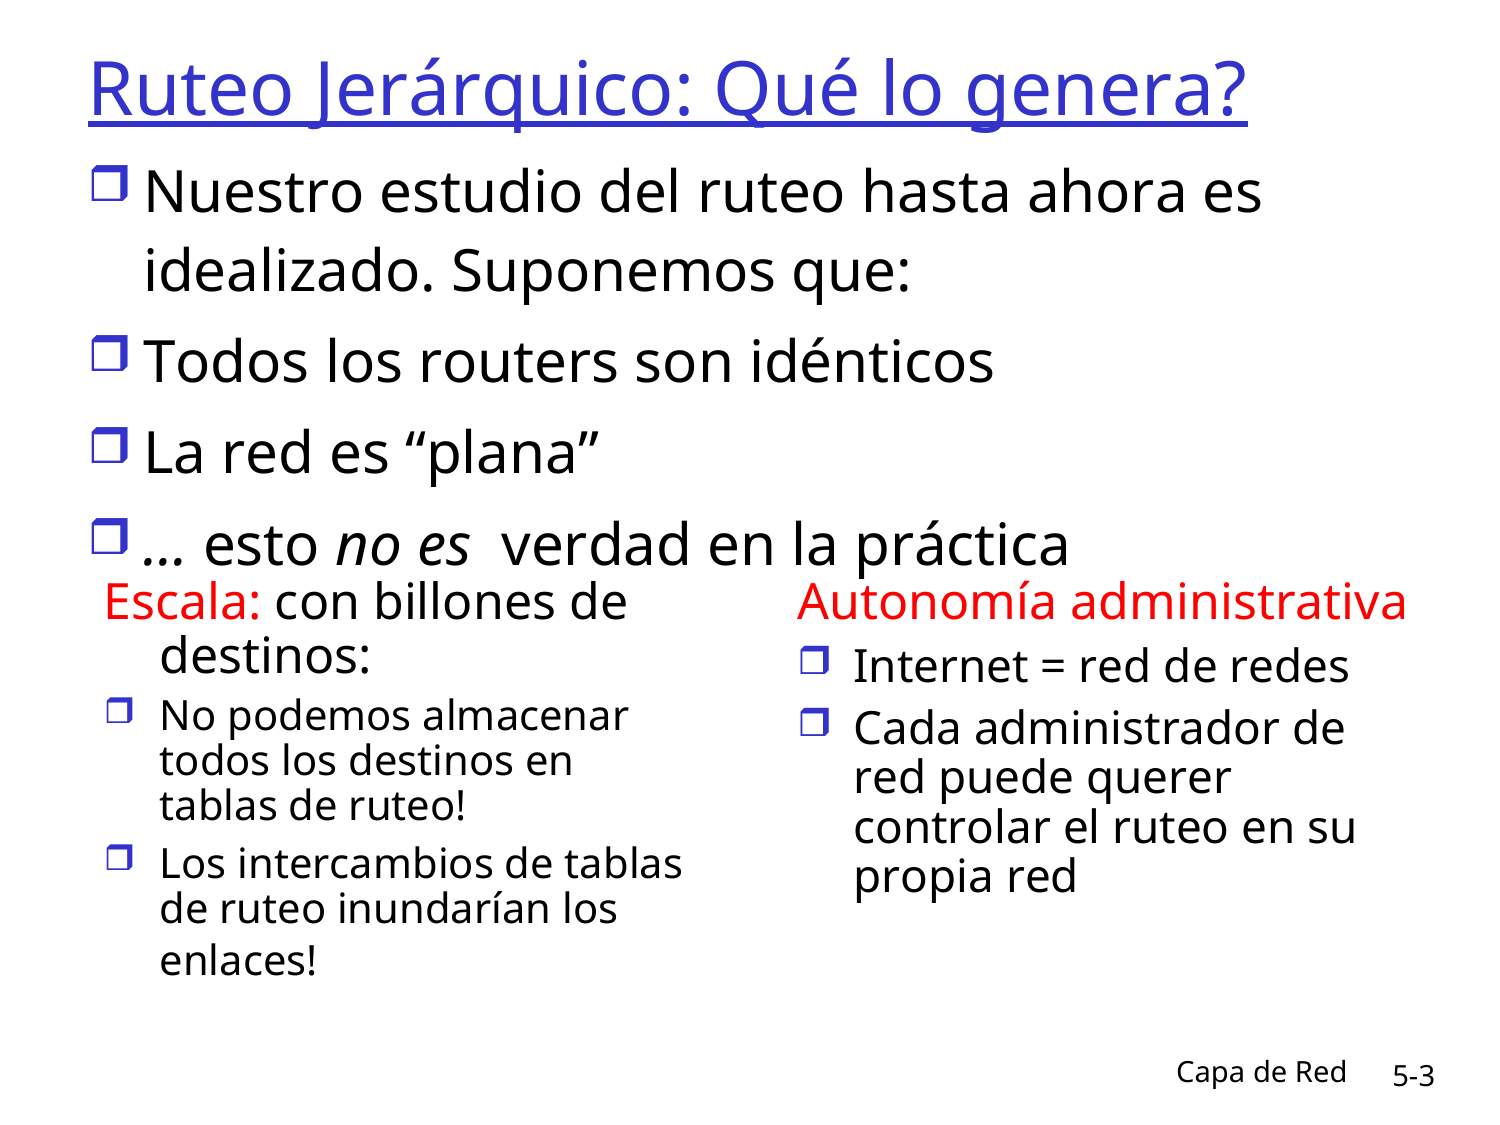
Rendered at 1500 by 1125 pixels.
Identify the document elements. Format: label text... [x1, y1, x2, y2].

title Ruteo Jerárquico: Qué lo genera? [87, 23, 1463, 149]
text_box Autonomía administrativa Internet = red de redes Cada administrador de red puede querer controlar el ruteo en su propia red [782, 568, 1443, 911]
list Nuestro estudio del ruteo hasta ahora es idealizado. Suponemos que: Todos los routers son idénticos La red es “plana” … esto no es verdad en la práctica [87, 149, 1463, 564]
text_box Escala: con billones de destinos: No podemos almacenar todos los destinos en tablas de ruteo! Los intercambios de tablas de ruteo inundarían los enlaces! [88, 568, 715, 995]
